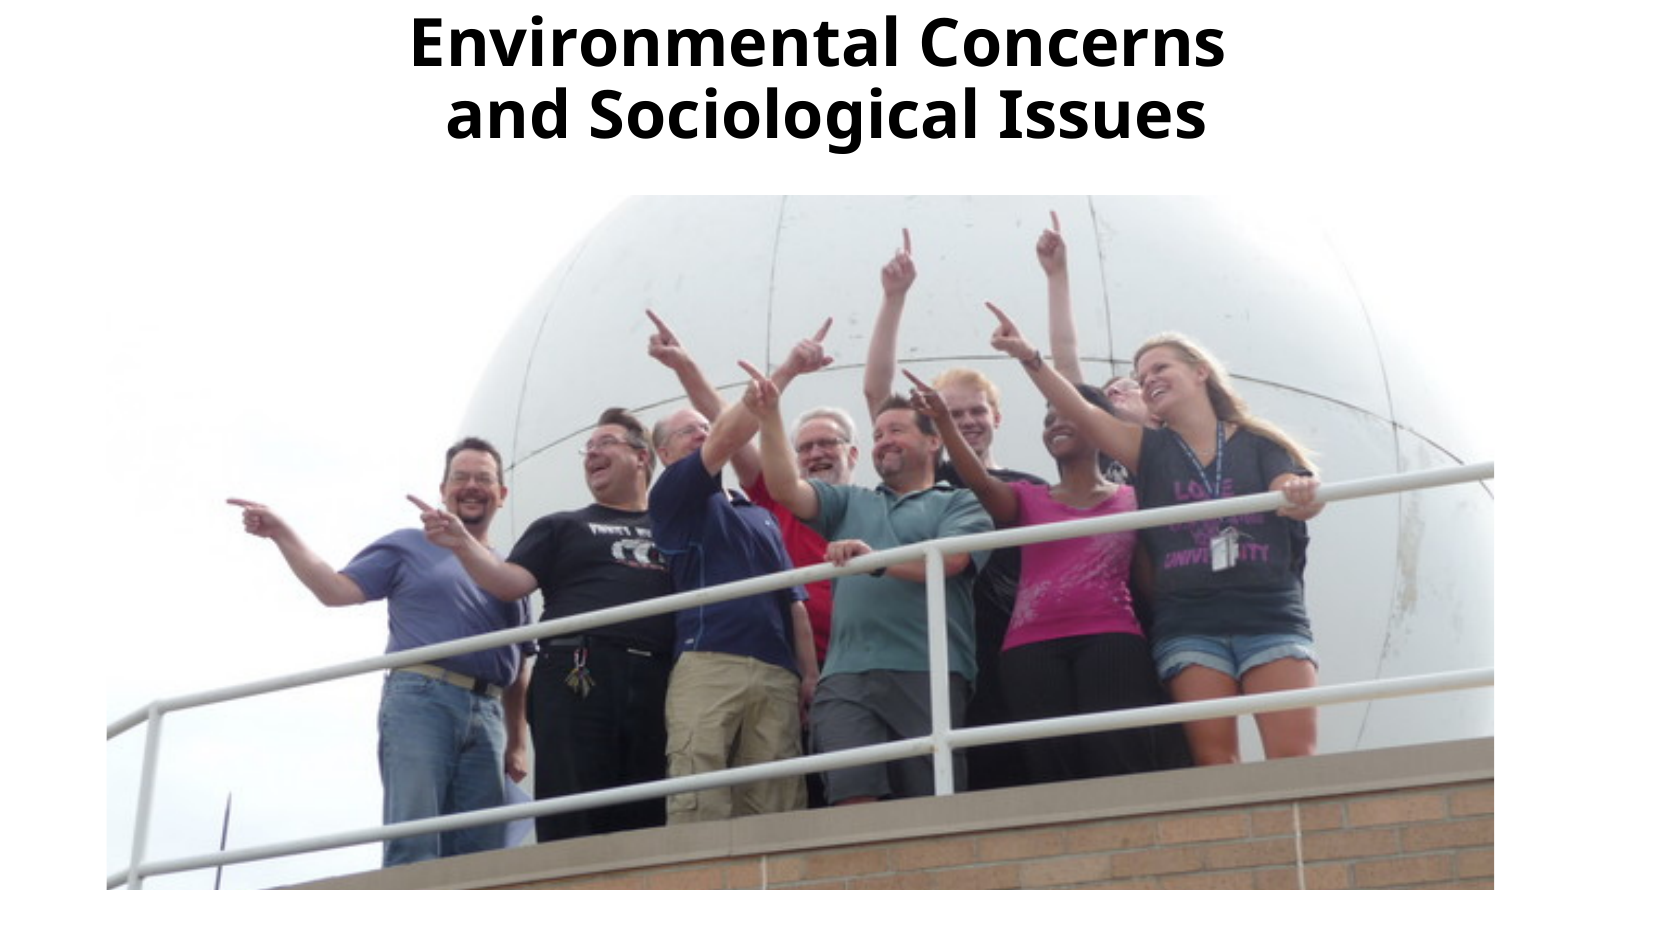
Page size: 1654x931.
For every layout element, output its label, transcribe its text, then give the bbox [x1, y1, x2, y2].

title Environmental Concerns and Sociological Issues [0, 5, 1654, 156]
picture [106, 195, 1495, 890]
